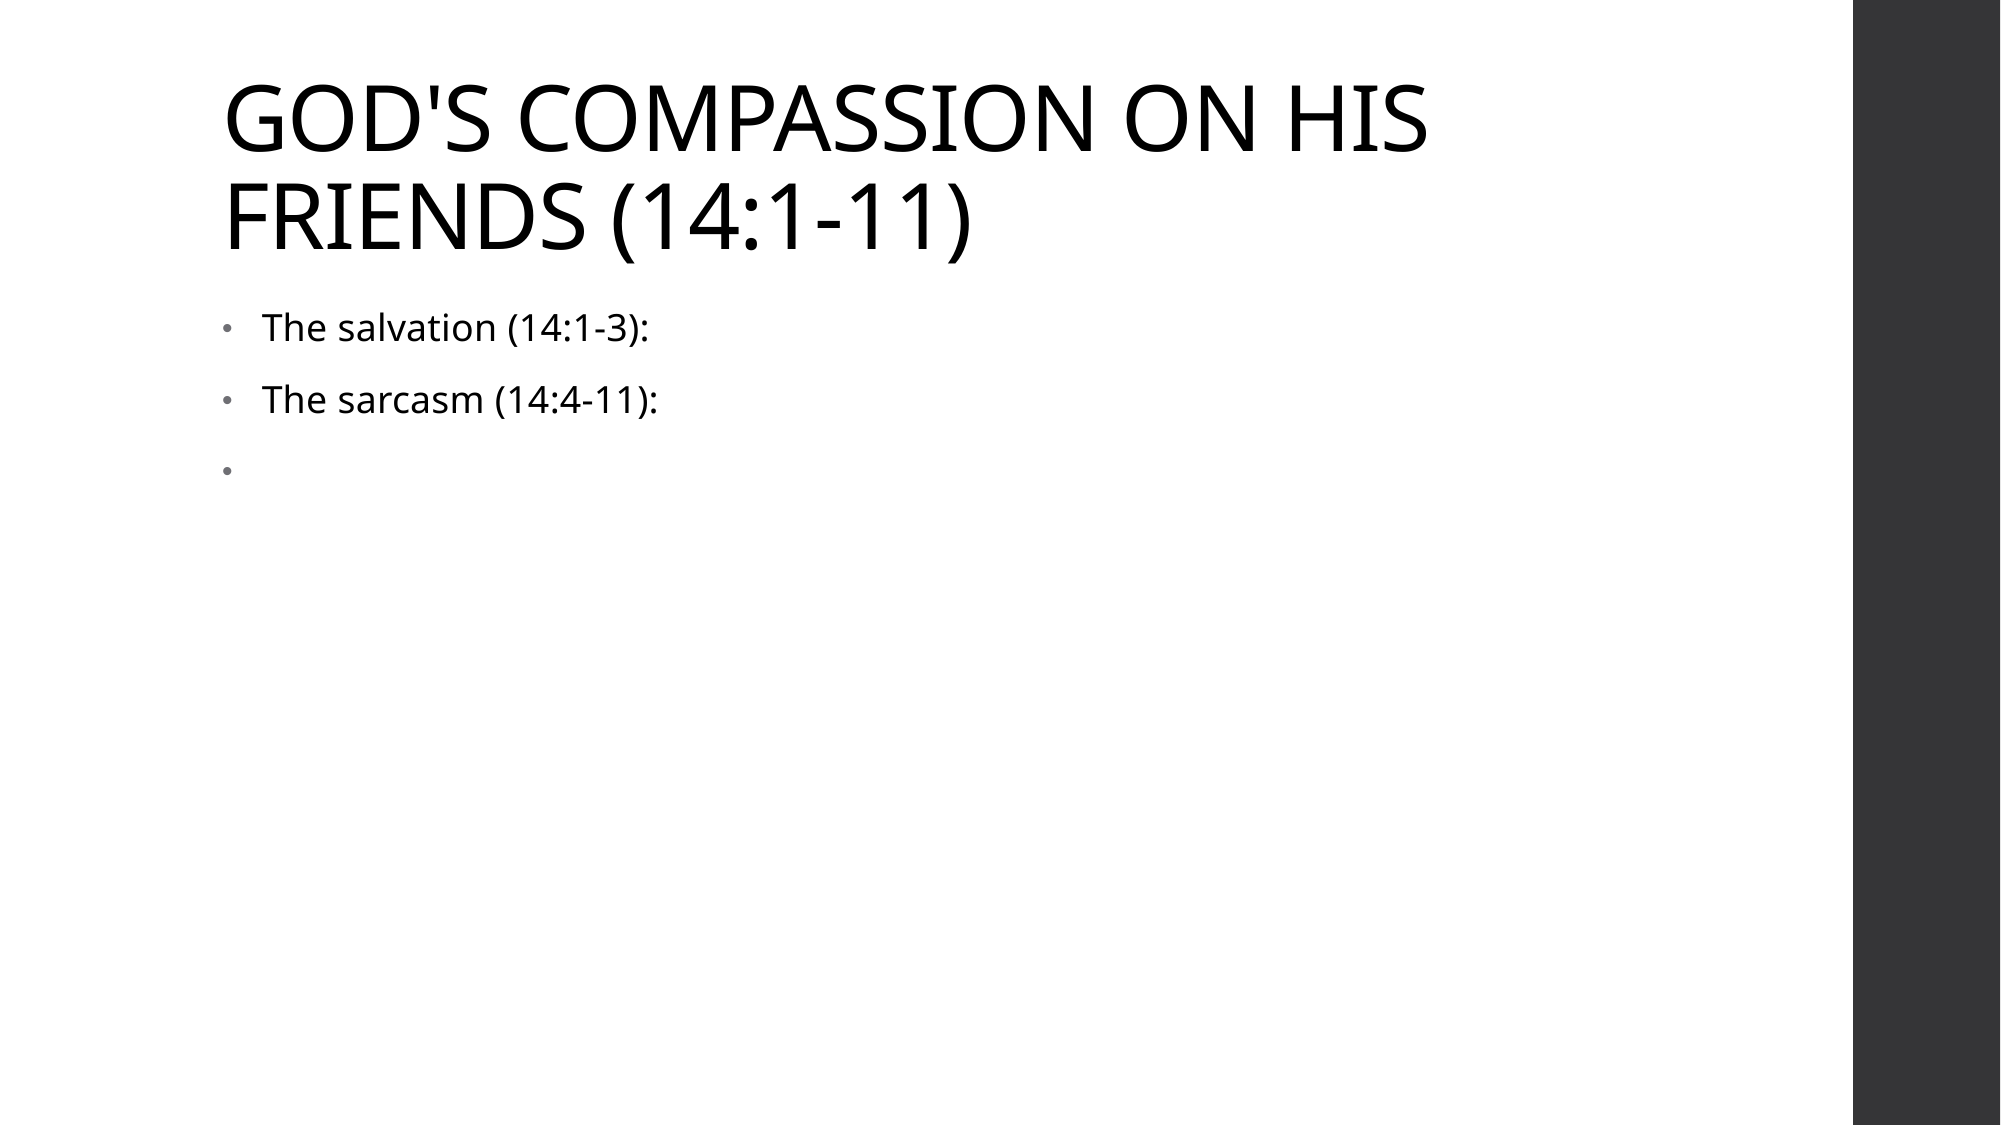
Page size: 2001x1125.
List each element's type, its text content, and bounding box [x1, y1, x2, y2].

title GOD'S COMPASSION ON HIS FRIENDS (14:1-11) [206, 60, 1797, 278]
list The salvation (14:1-3): The sarcasm (14:4-11): [206, 299, 1617, 1014]
